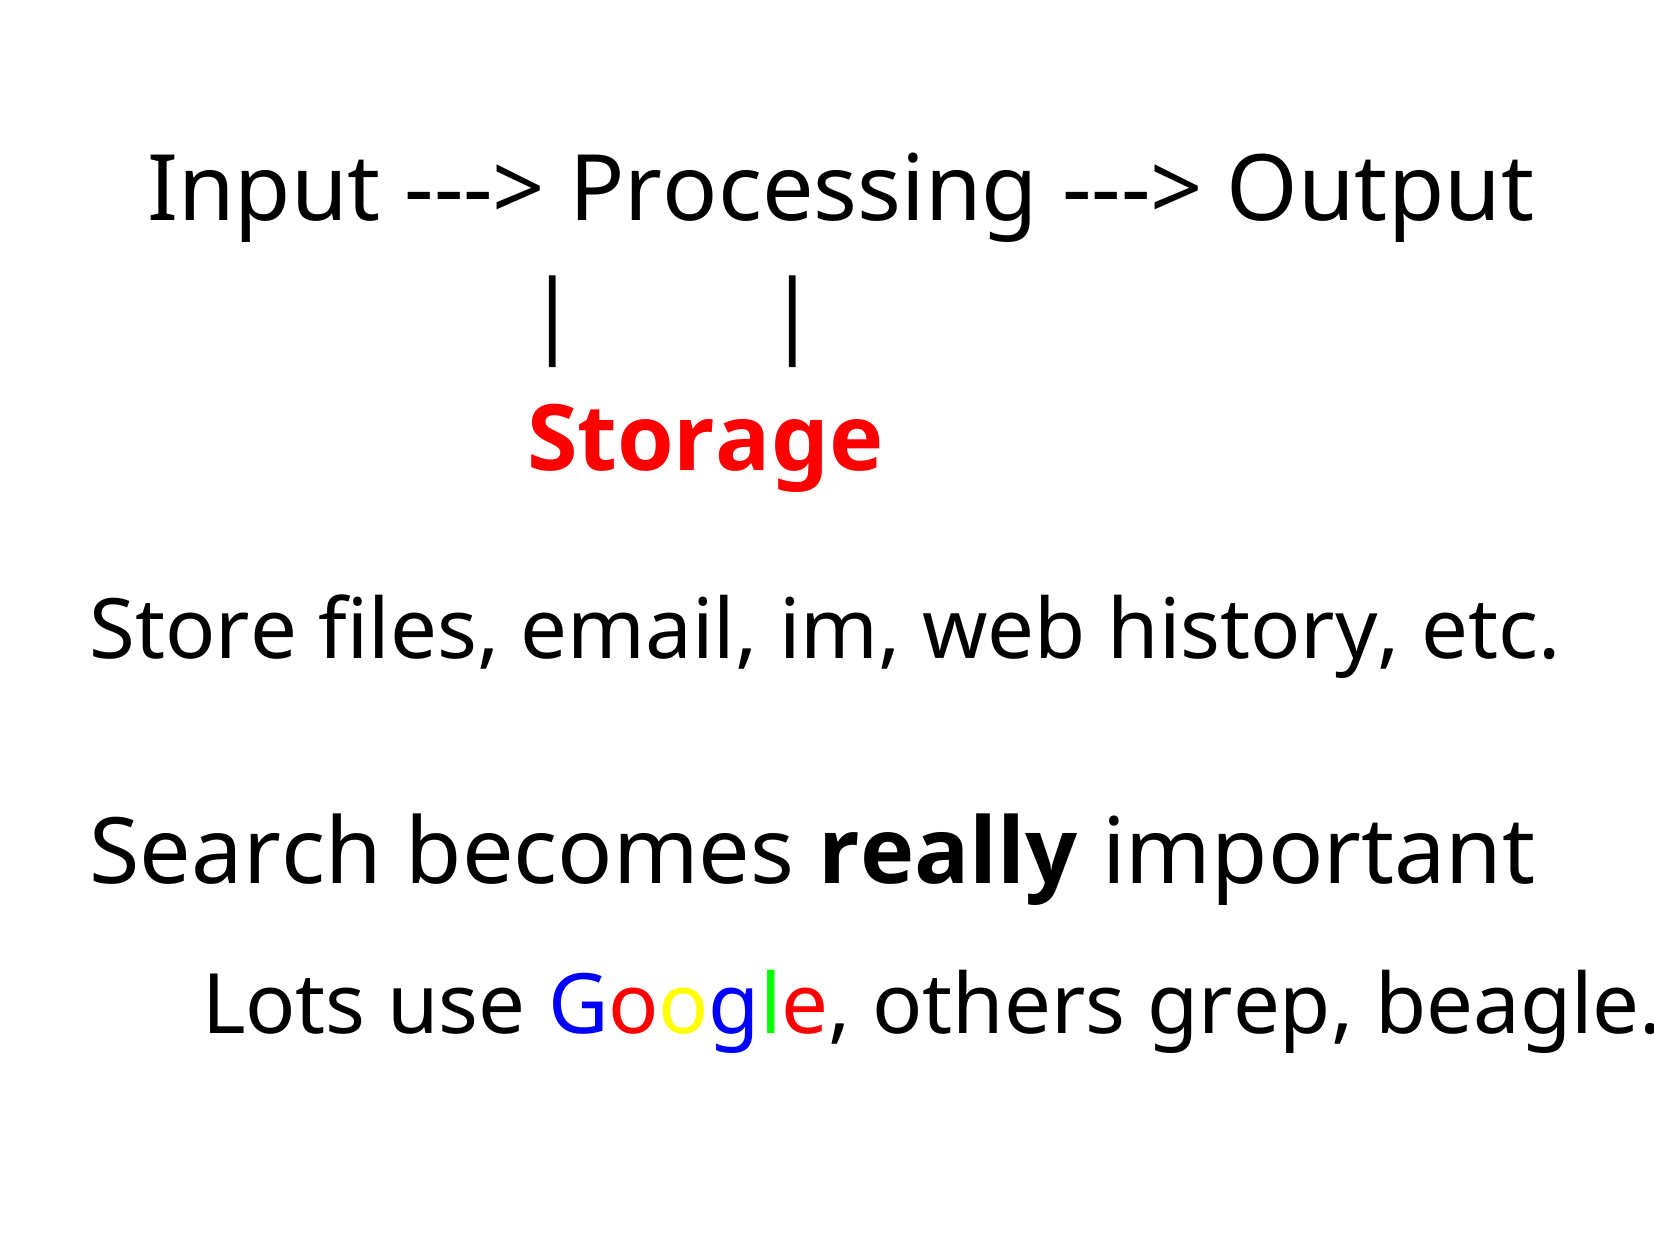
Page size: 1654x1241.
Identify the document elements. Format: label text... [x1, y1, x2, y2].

text_box Store files, email, im, web history, etc. [75, 562, 1588, 675]
text_box Search becomes really important [75, 778, 1476, 901]
text_box Lots use Google, others grep, beagle. [187, 937, 1618, 1050]
text_box Input ---> Processing ---> Output | | Storage [132, 114, 1501, 451]
